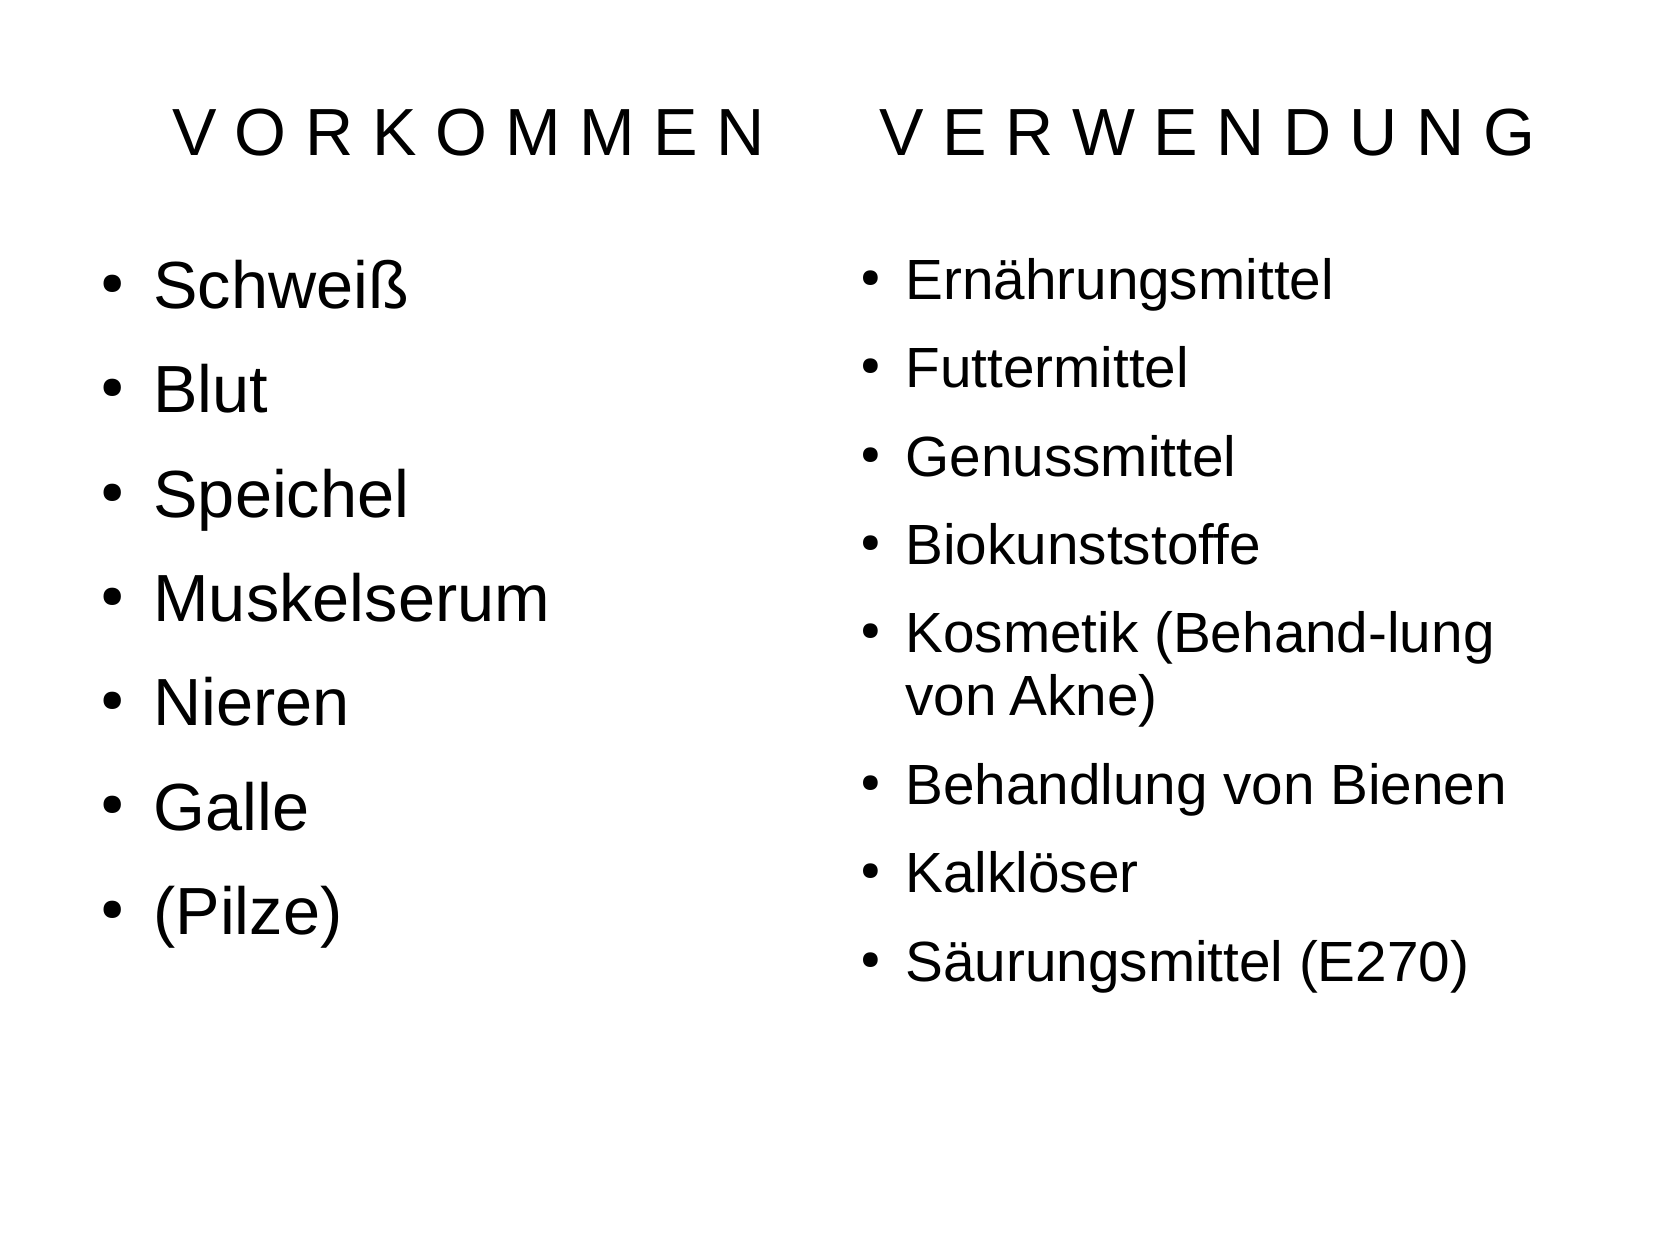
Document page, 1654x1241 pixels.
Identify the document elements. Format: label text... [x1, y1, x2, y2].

list Schweiß Blut Speichel Muskelserum Nieren Galle (Pilze) [82, 248, 809, 1009]
list Ernährungsmittel Futtermittel Genussmittel Biokunststoffe Kosmetik (Behand-lung von Akne) Behandlung von Bienen Kalklöser Säurungsmittel (E270) [845, 248, 1572, 1009]
list V E R W E N D U N G [808, 94, 1572, 201]
list V O R K O M M E N [82, 94, 808, 201]
